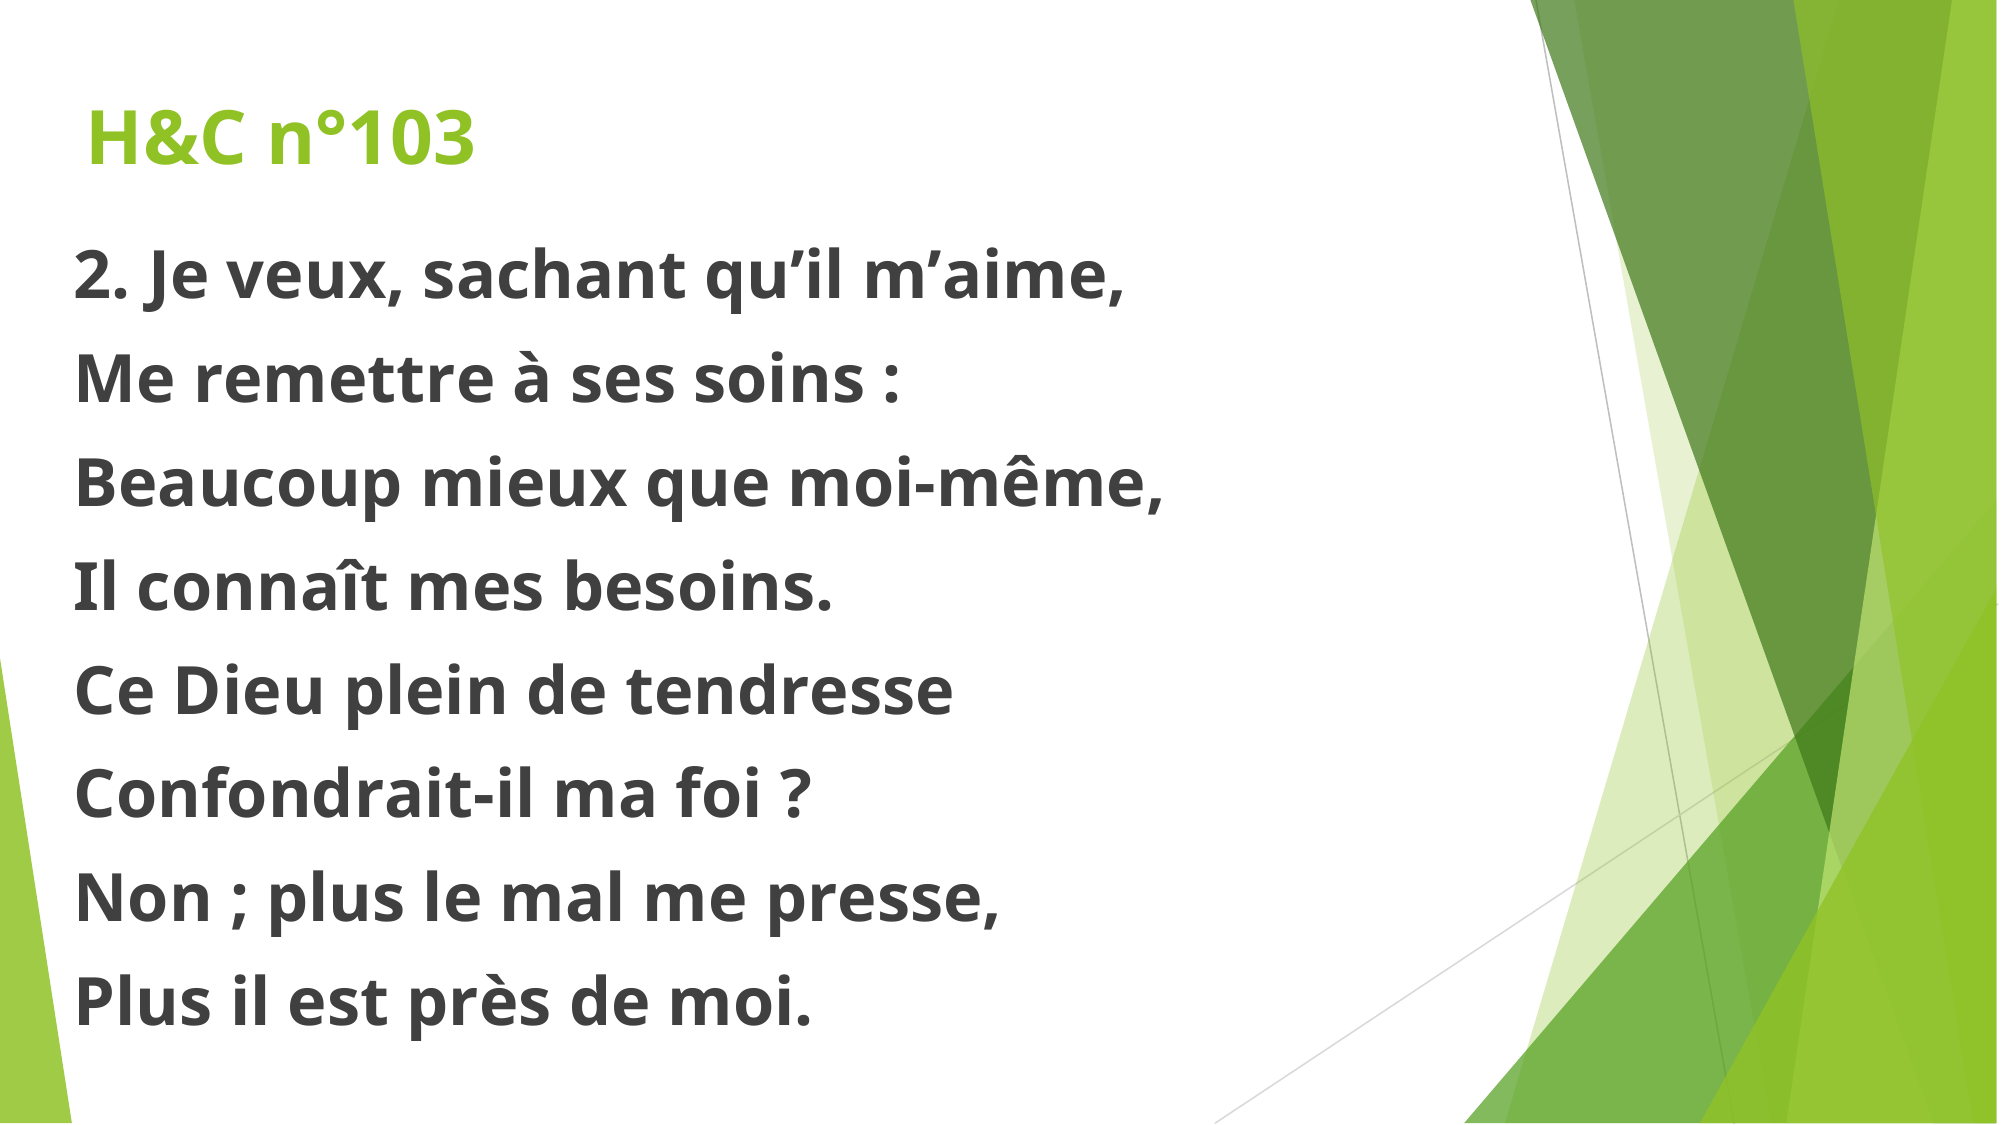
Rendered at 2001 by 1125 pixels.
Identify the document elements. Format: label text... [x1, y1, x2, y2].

text_box H&C n°103 [70, 82, 497, 189]
text_box 2. Je veux, sachant qu’il m’aime, Me remettre à ses soins : Beaucoup mieux que moi-même, Il connaît mes besoins. Ce Dieu plein de tendresse Confondrait-il ma foi ? Non ; plus le mal me presse, Plus il est près de moi. [59, 212, 1985, 1075]
